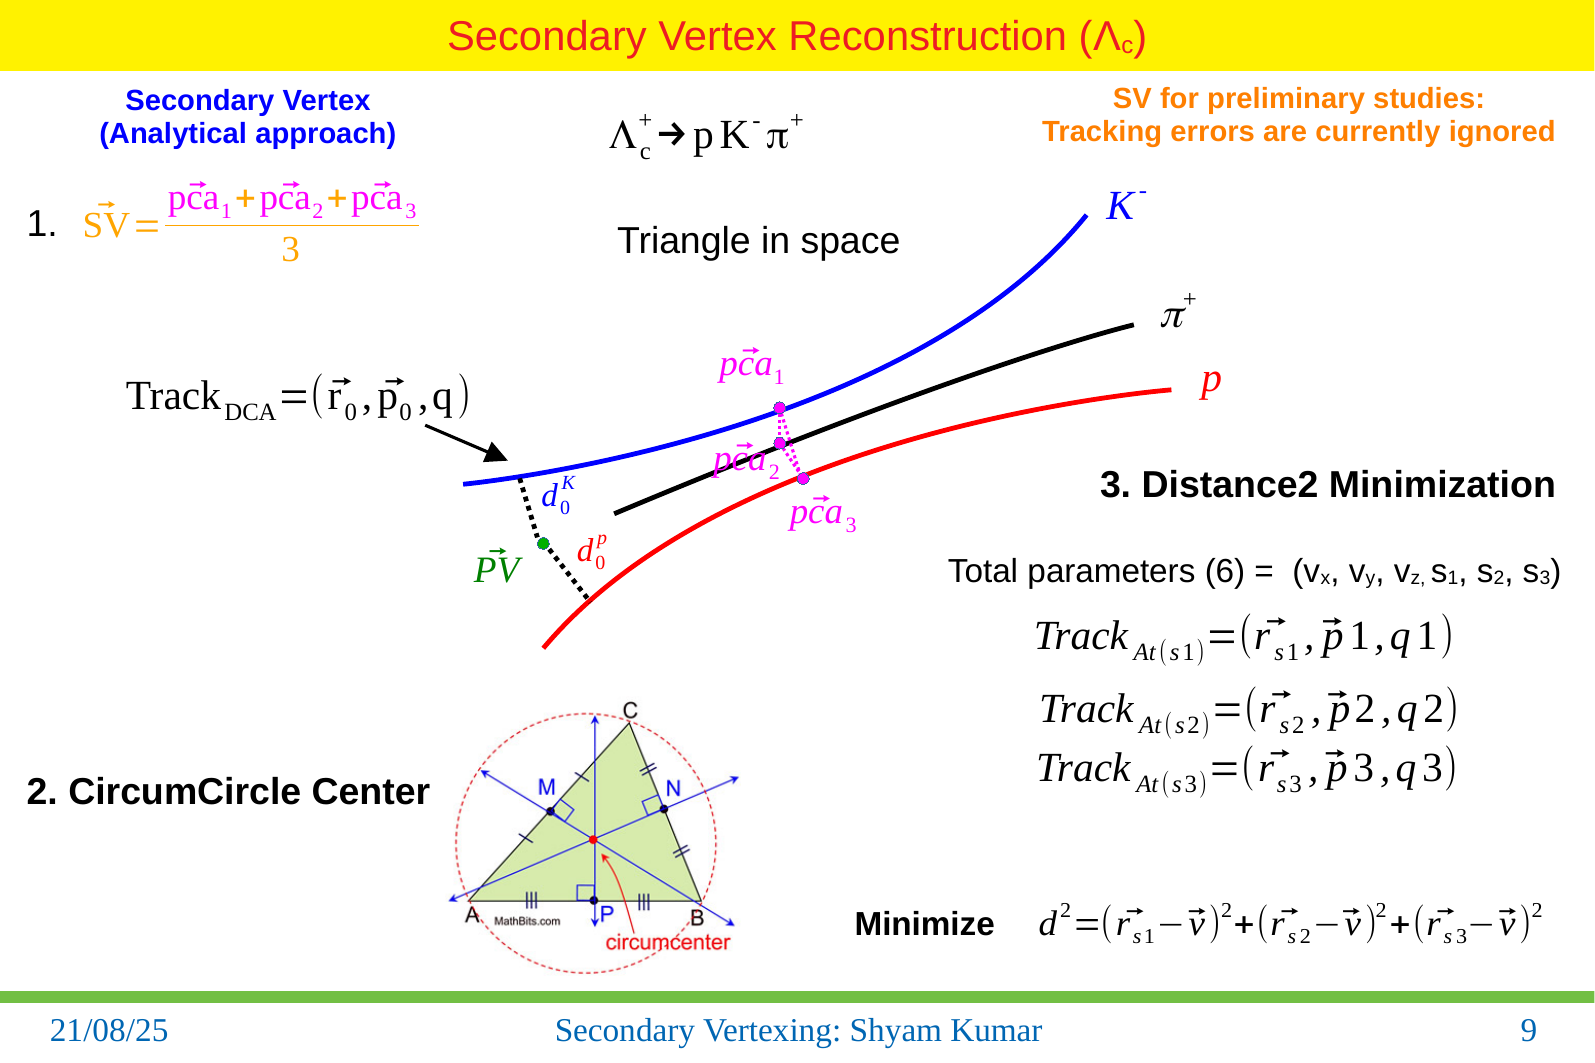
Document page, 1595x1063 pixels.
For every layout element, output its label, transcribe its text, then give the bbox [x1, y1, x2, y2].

chart [1105, 94, 1117, 123]
title Secondary Vertex Reconstruction (Λc) [0, 0, 1595, 71]
chart [1098, 189, 1154, 229]
text_box SV for preliminary studies: Tracking errors are currently ignored [1003, 74, 1595, 189]
chart [118, 372, 477, 426]
text_box Triangle in space [602, 212, 981, 312]
chart [570, 527, 615, 575]
chart [1032, 898, 1549, 949]
chart [1346, 94, 1359, 123]
text_box Total parameters (6) = (vx, vy, vz, s1, s2, s3) [933, 544, 1595, 597]
text_box Minimize [839, 897, 1016, 950]
text_box [797, 472, 810, 485]
chart [704, 438, 786, 485]
chart [466, 544, 532, 591]
chart [1032, 685, 1466, 741]
chart [535, 472, 583, 519]
chart [1190, 354, 1229, 401]
chart [1029, 744, 1465, 800]
chart [709, 343, 792, 390]
text_box [537, 537, 550, 550]
text_box 3. Distance2 Minimization [1074, 456, 1595, 544]
chart [76, 177, 426, 270]
text_box [773, 401, 786, 414]
chart [1027, 612, 1460, 669]
text_box 2. CircumCircle Center [11, 763, 437, 863]
text_box 1. [11, 194, 95, 294]
chart [600, 106, 811, 164]
chart [1151, 285, 1203, 331]
text_box Secondary Vertex (Analytical approach) [0, 76, 497, 158]
chart [780, 491, 863, 538]
picture [437, 696, 745, 979]
